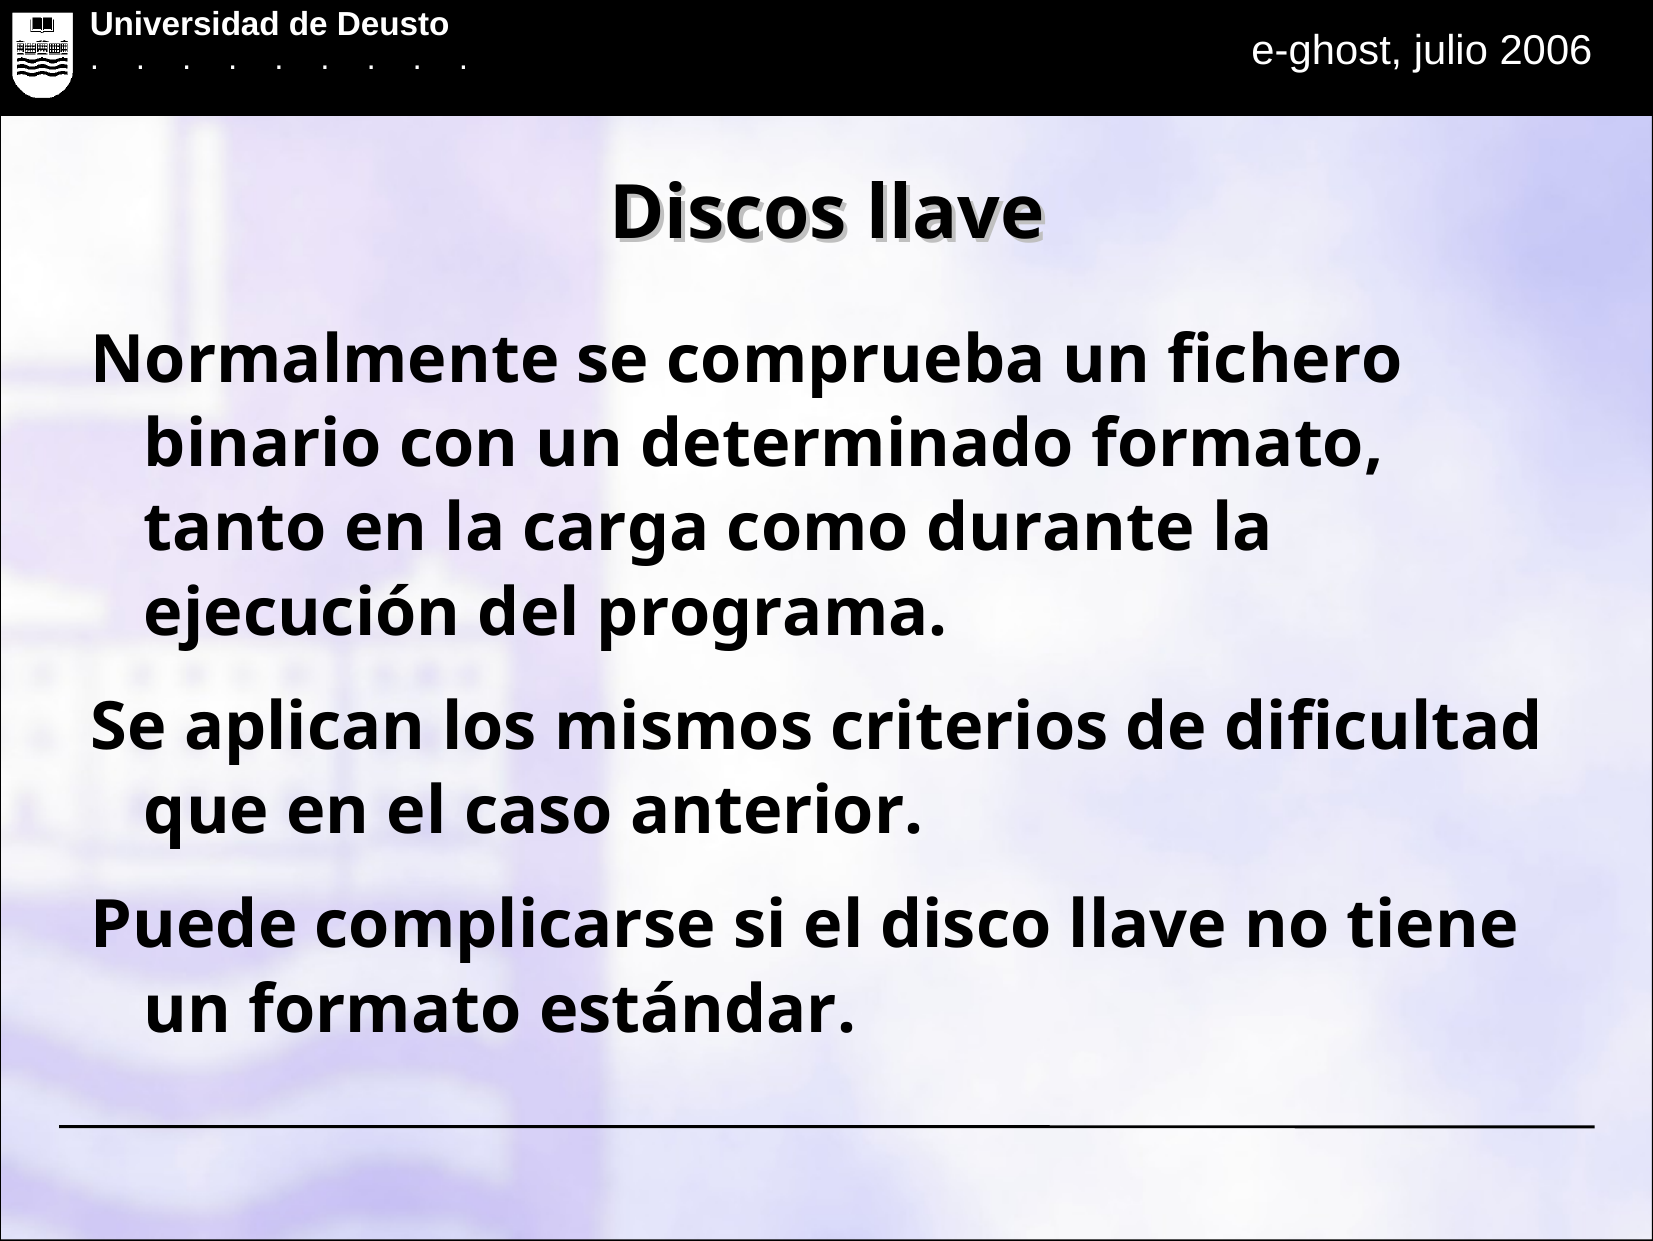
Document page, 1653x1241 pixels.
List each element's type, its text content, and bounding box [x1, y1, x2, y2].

list Normalmente se comprueba un fichero binario con un determinado formato, tanto en la carga como durante la ejecución del programa. Se aplican los mismos criterios de dificultad que en el caso anterior. Puede complicarse si el disco llave no tiene un formato estándar. [73, 314, 1560, 1107]
picture [1, 116, 1651, 1239]
title Discos llave [121, 140, 1533, 279]
